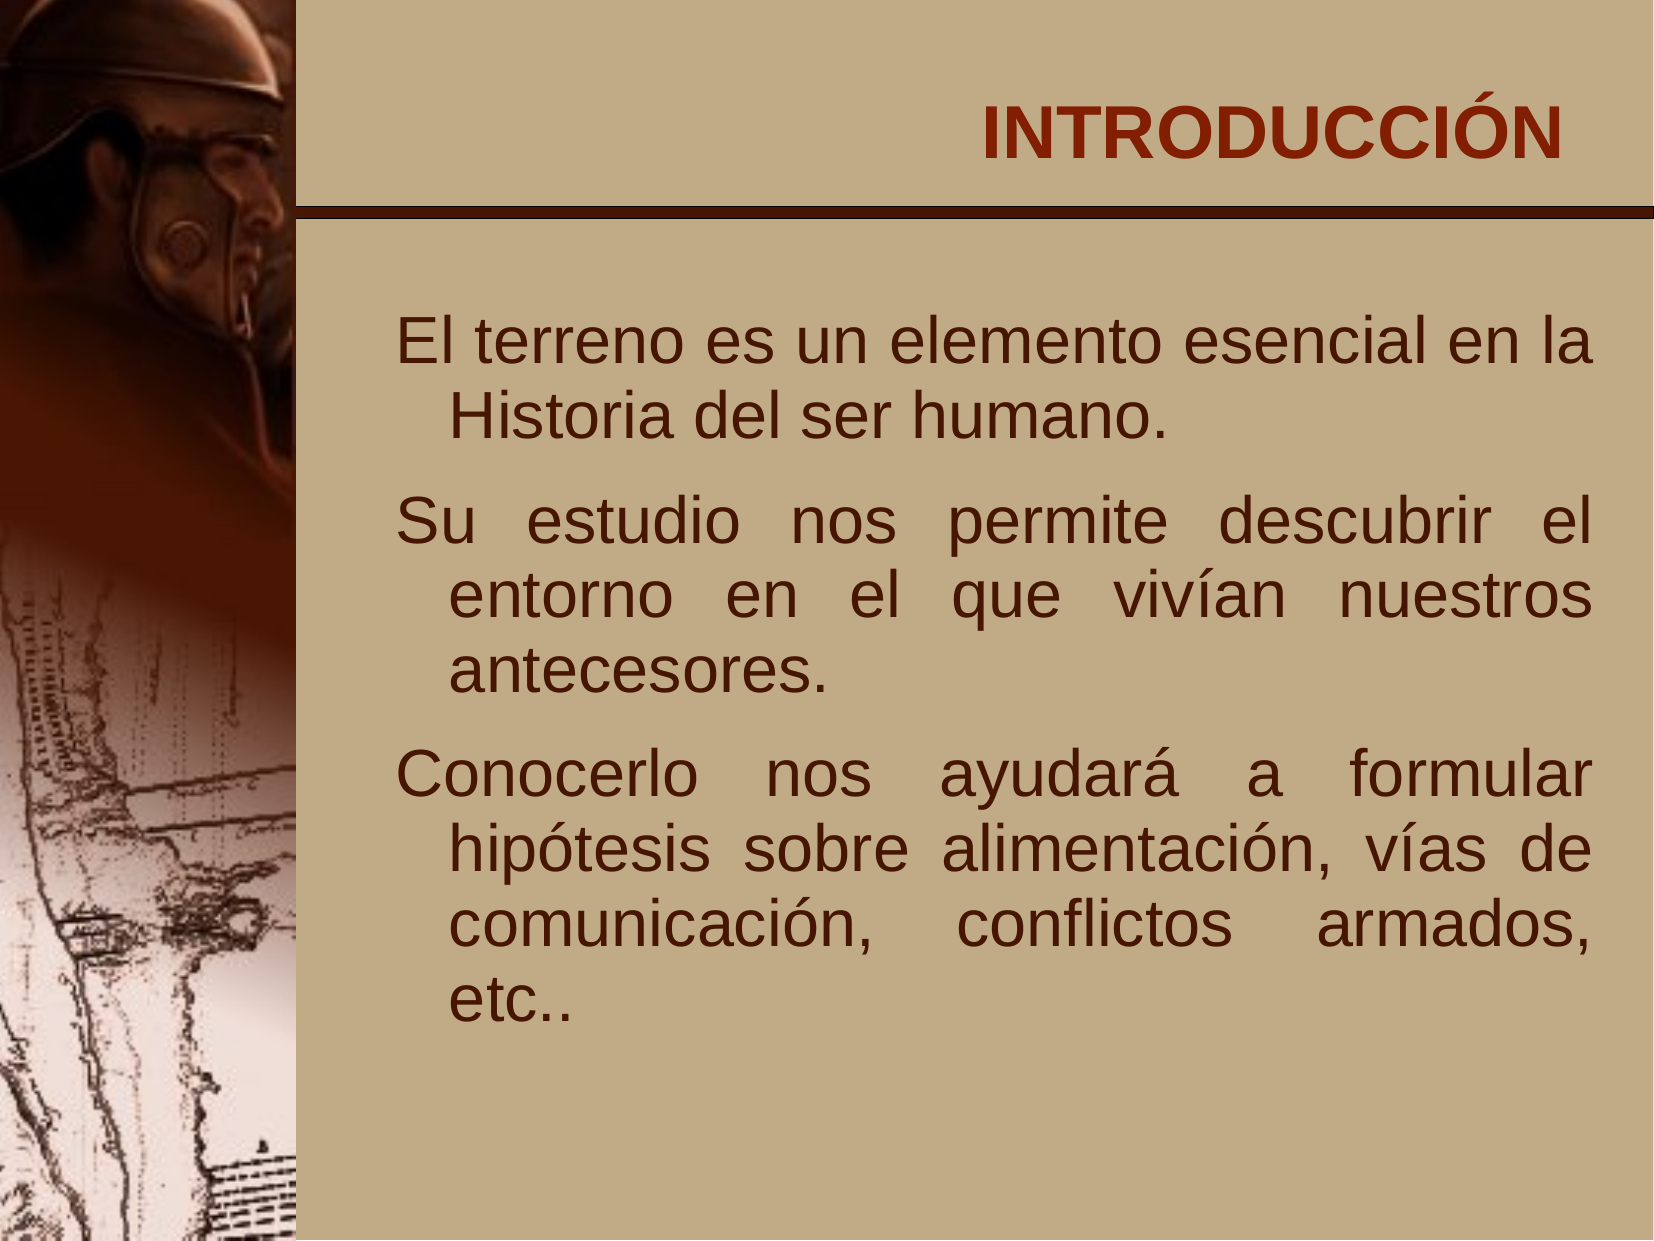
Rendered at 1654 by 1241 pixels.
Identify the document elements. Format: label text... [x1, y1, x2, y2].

list El terreno es un elemento esencial en la Historia del ser humano. Su estudio nos permite descubrir el entorno en el que vivían nuestros antecesores. Conocerlo nos ayudará a formular hipótesis sobre alimentación, vías de comunicación, conflictos armados, etc.. [378, 303, 1595, 1123]
picture [0, 0, 296, 1241]
title INTRODUCCIÓN [76, 29, 1565, 237]
